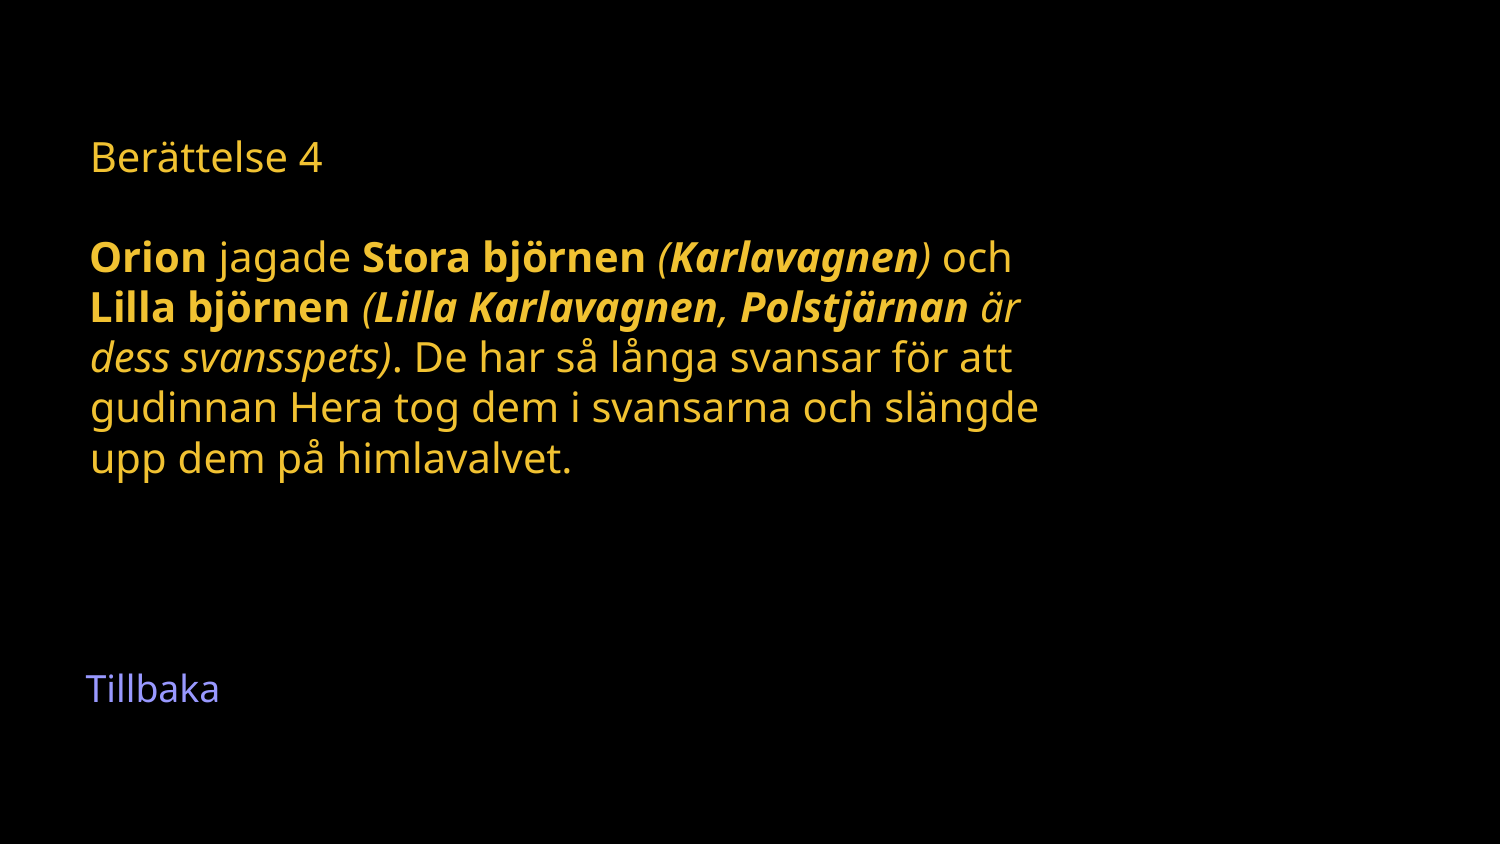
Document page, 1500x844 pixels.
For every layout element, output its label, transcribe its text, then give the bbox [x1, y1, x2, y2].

text_box Tillbaka [70, 649, 331, 721]
text_box Berättelse 4 Orion jagade Stora björnen (Karlavagnen) och Lilla björnen (Lilla Karlavagnen, Polstjärnan är dess svansspets). De har så långa svansar för att gudinnan Hera tog dem i svansarna och slängde upp dem på himlavalvet. [75, 116, 1425, 728]
